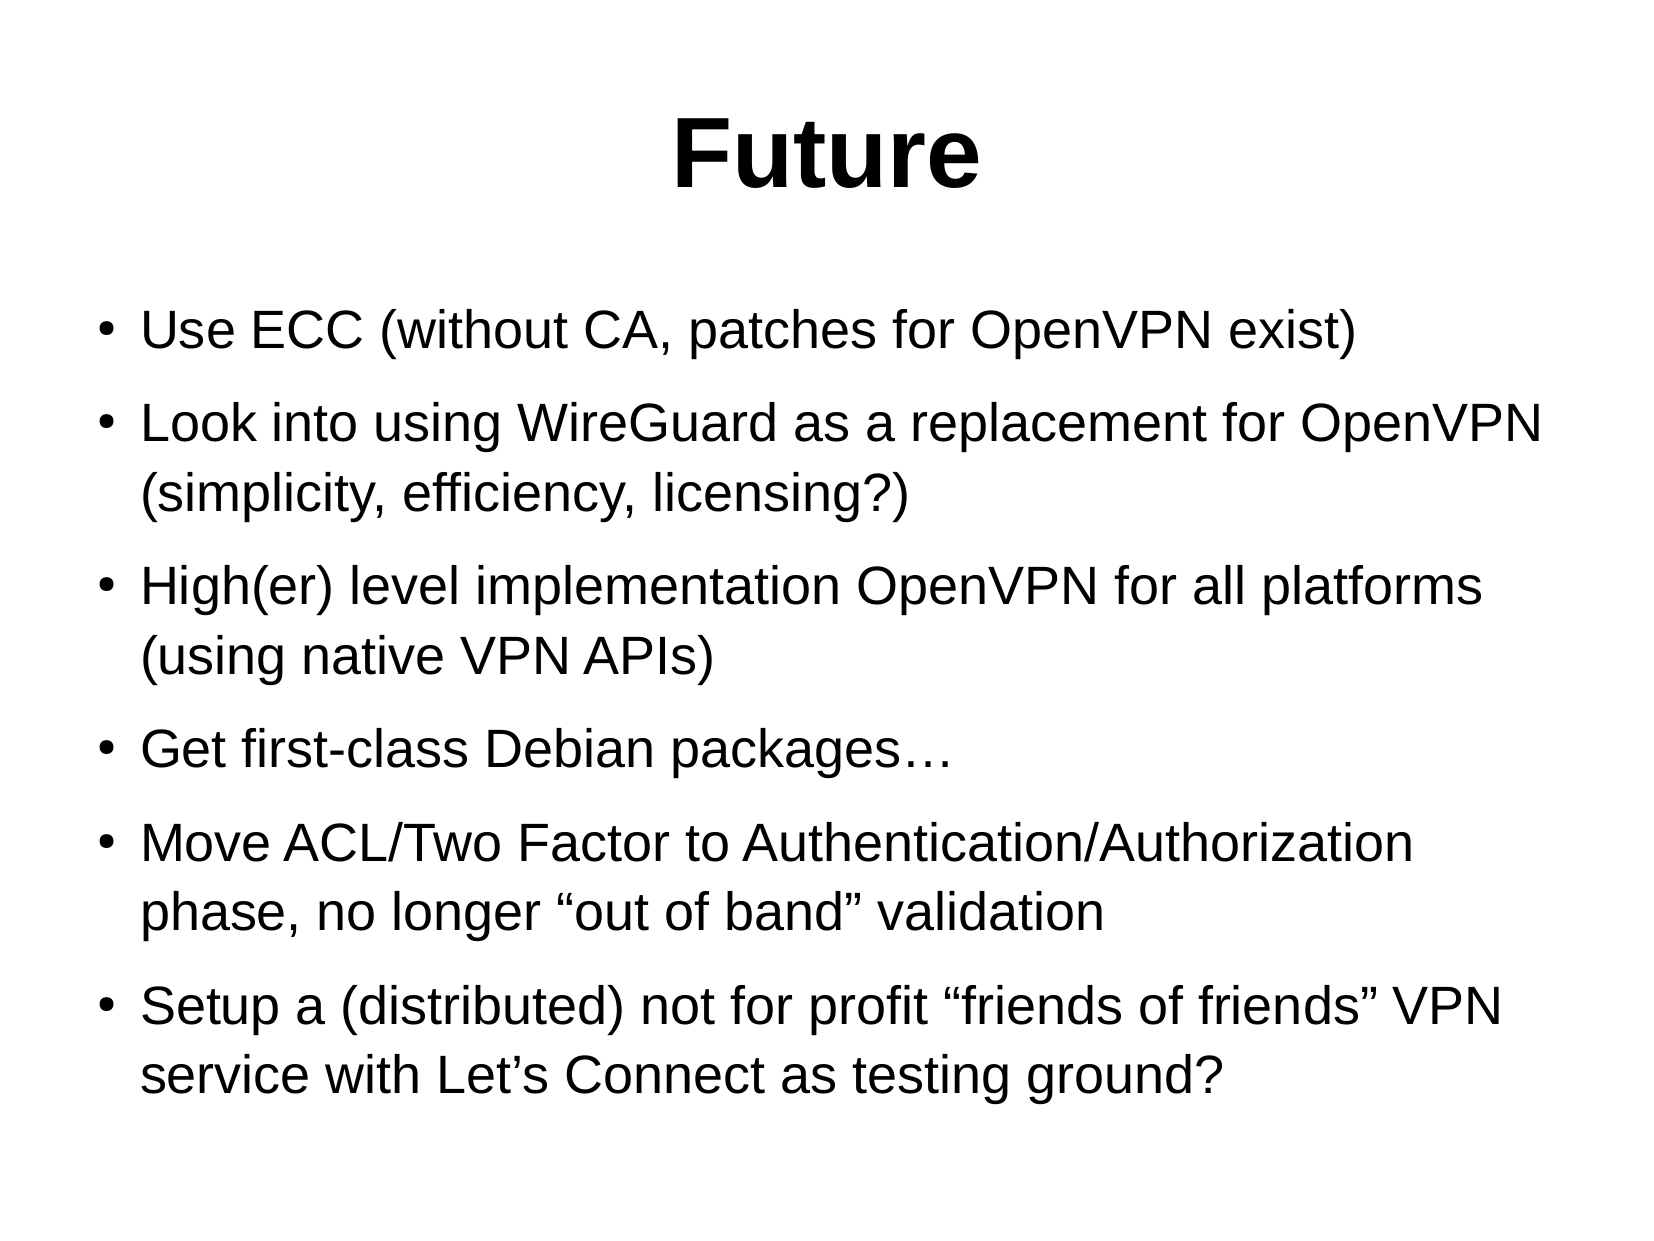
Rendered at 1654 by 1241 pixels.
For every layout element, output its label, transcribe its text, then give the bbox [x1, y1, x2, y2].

list Use ECC (without CA, patches for OpenVPN exist) Look into using WireGuard as a replacement for OpenVPN (simplicity, efficiency, licensing?) High(er) level implementation OpenVPN for all platforms (using native VPN APIs) Get first-class Debian packages… Move ACL/Two Factor to Authentication/Authorization phase, no longer “out of band” validation Setup a (distributed) not for profit “friends of friends” VPN service with Let’s Connect as testing ground? [82, 290, 1571, 1126]
title Future [82, 49, 1571, 257]
